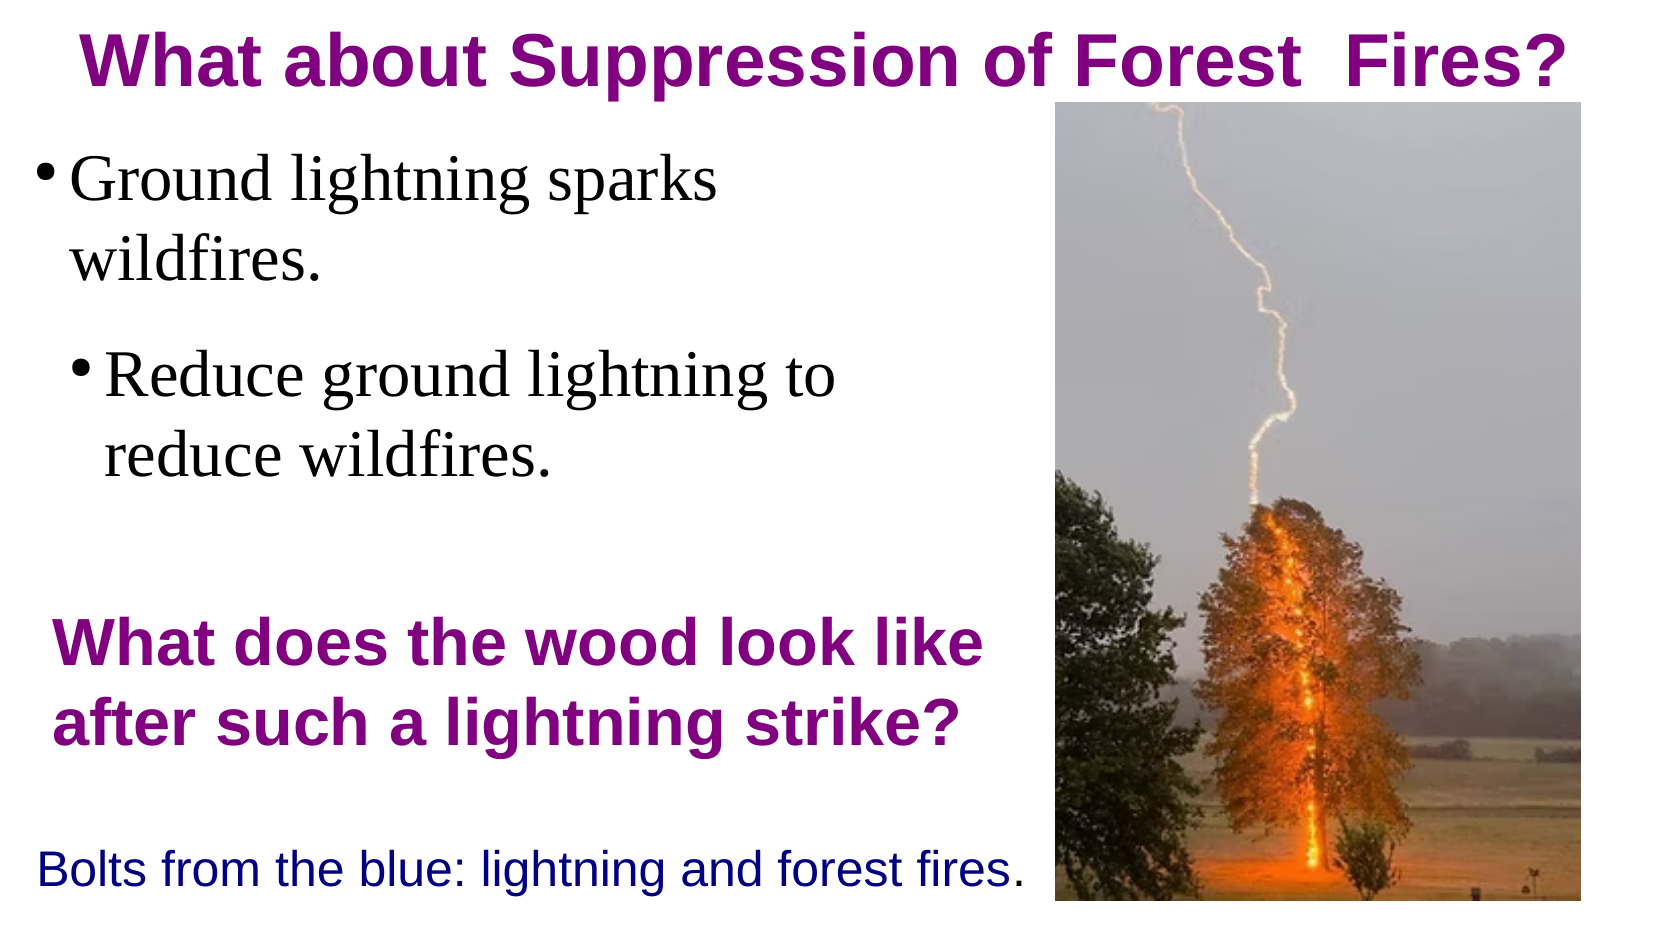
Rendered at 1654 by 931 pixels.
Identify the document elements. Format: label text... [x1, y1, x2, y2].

text_box What does the wood look like after such a lightning strike? [31, 597, 1007, 766]
text_box Bolts from the blue: lightning and forest fires. [6, 834, 1057, 913]
picture [1055, 102, 1581, 901]
text_box Ground lightning sparks wildfires. Reduce ground lightning to reduce wildfires. [4, 126, 869, 497]
title What about Suppression of Forest Fires? [0, 5, 1654, 107]
